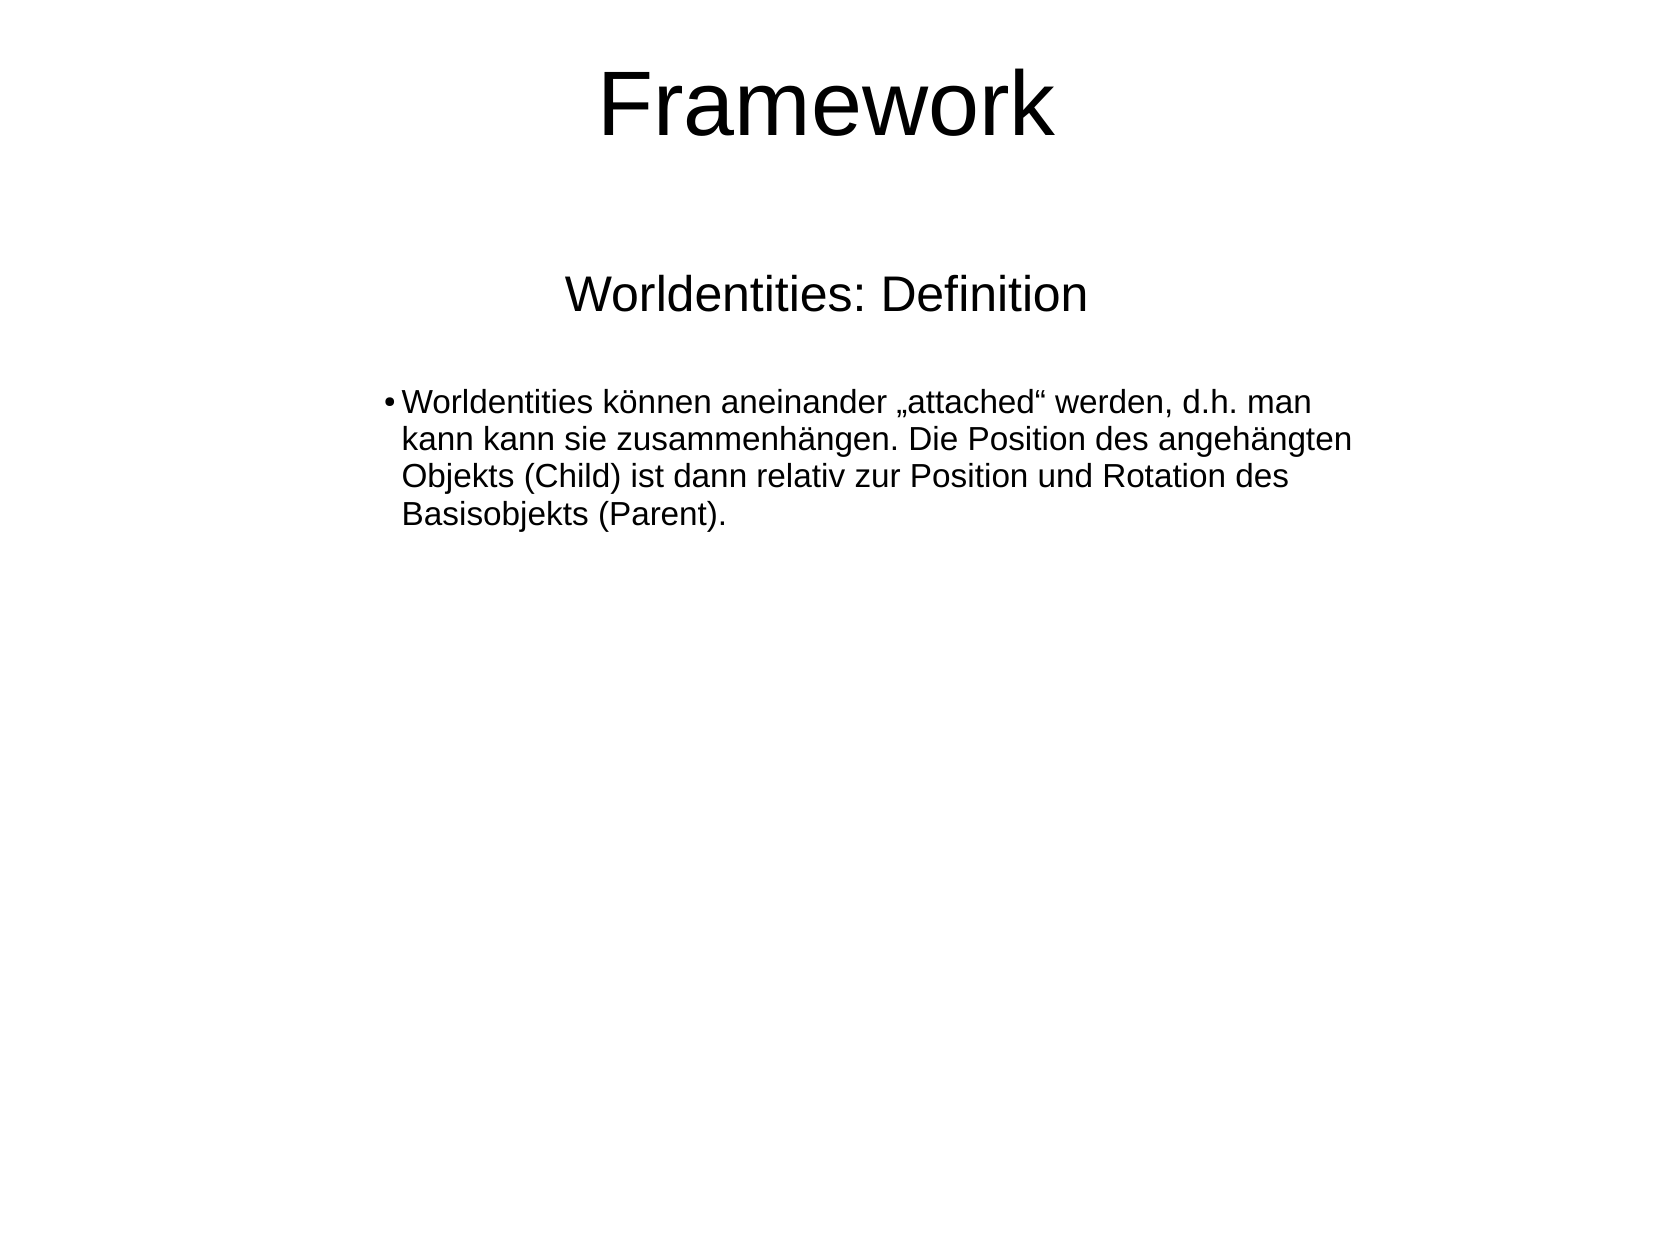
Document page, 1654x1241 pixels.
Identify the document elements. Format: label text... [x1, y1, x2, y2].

subtitle Worldentities können aneinander „attached“ werden, d.h. man kann kann sie zusammenhängen. Die Position des angehängten Objekts (Child) ist dann relativ zur Position und Rotation des Basisobjekts (Parent). [383, 383, 1359, 533]
text_box Worldentities: Definition [82, 265, 1571, 325]
title Framework [82, 0, 1571, 208]
